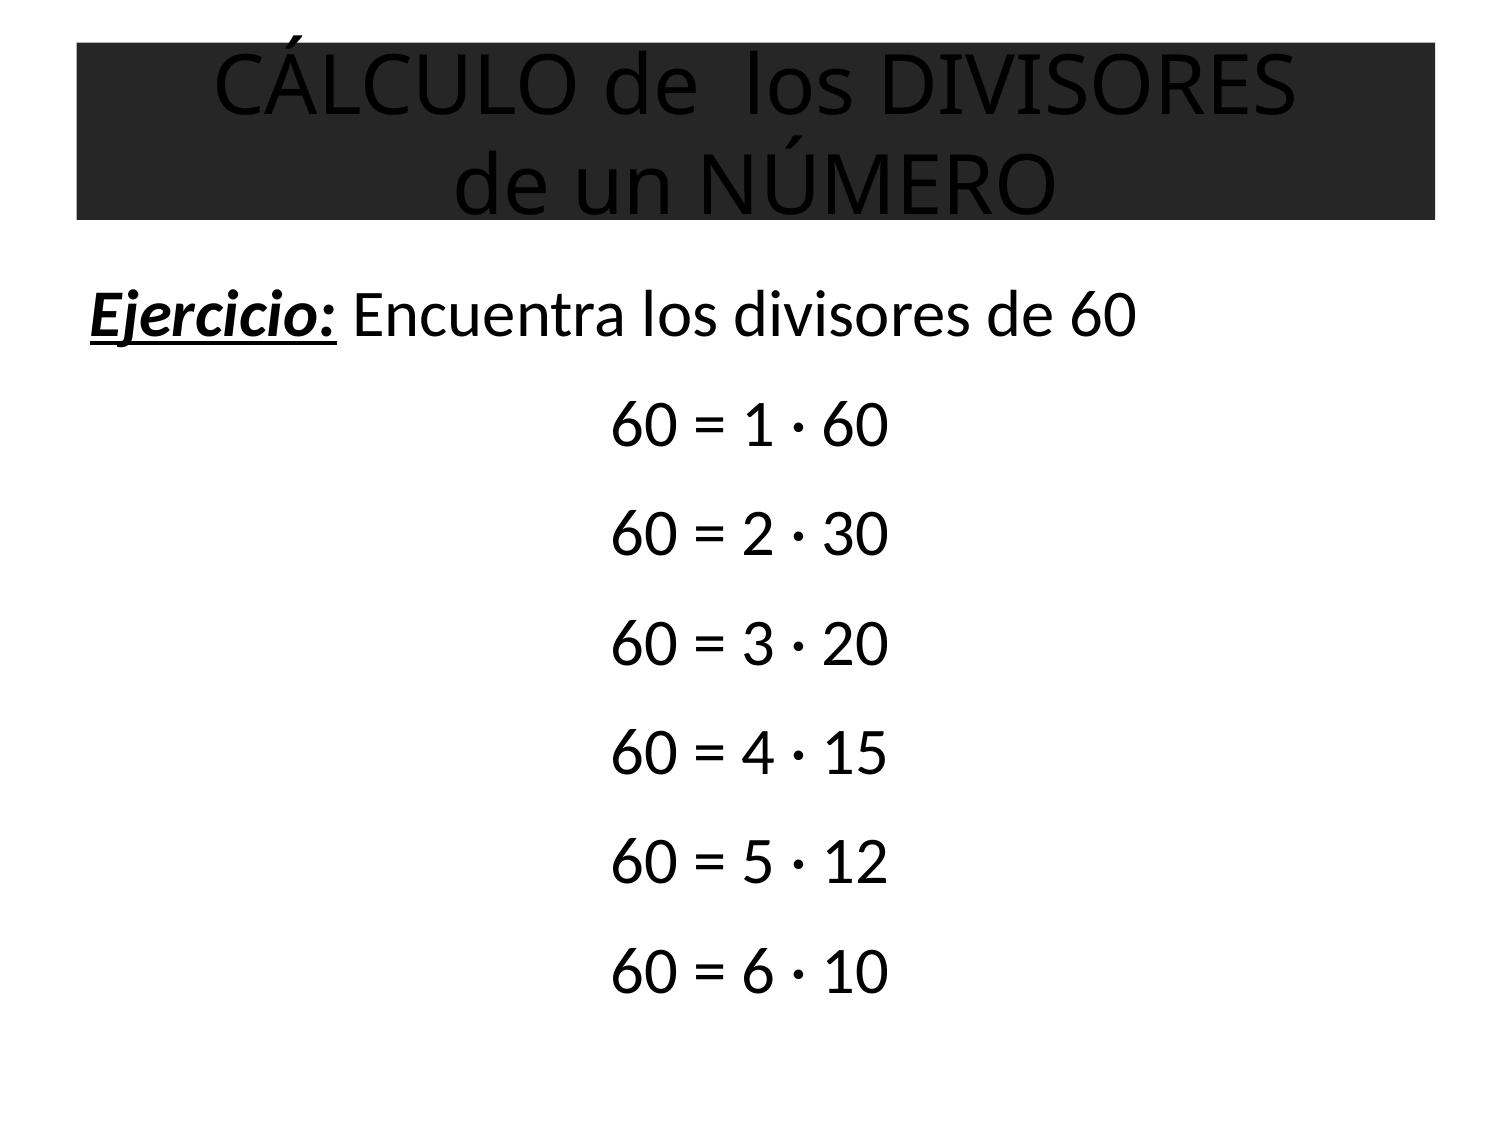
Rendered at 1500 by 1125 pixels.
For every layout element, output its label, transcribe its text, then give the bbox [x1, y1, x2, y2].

title [75, 45, 1425, 233]
text_box CÁLCULO de los DIVISORES de un NÚMERO [76, 42, 1436, 220]
list Ejercicio: Encuentra los divisores de 60 60 = 1 · 60 60 = 2 · 30 60 = 3 · 20 60 = 4 · 15 60 = 5 · 12 60 = 6 · 10 [75, 262, 1425, 1005]
